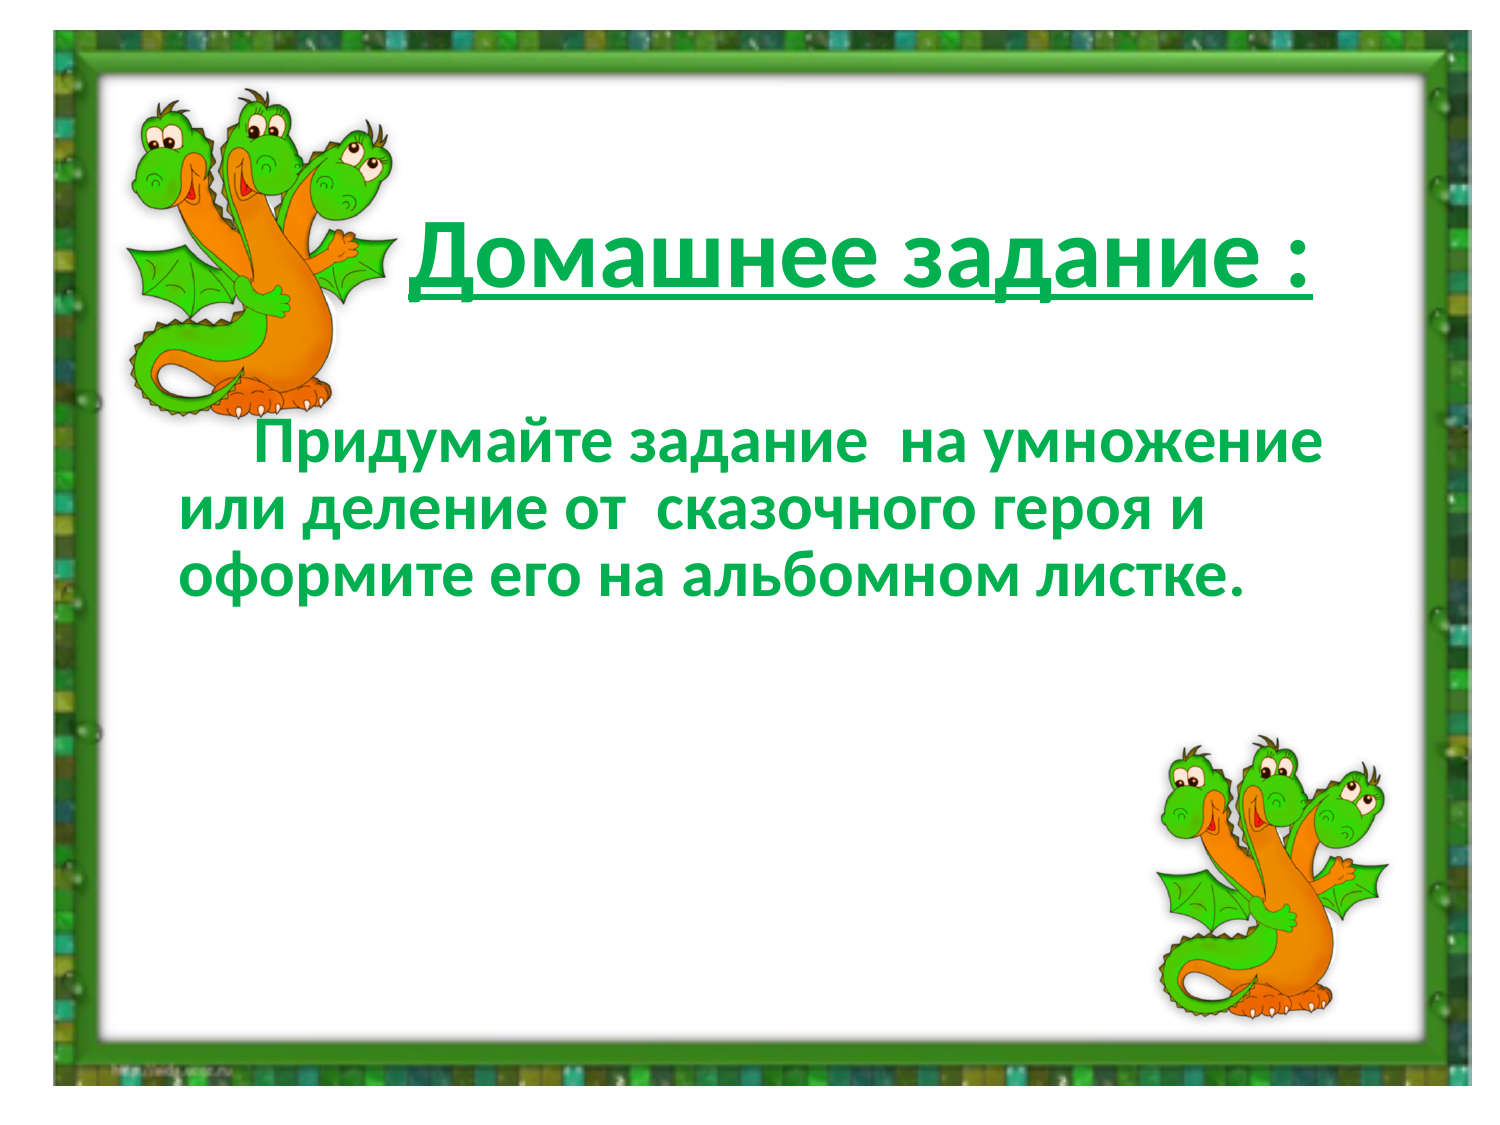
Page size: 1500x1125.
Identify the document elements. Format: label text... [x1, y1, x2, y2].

picture [53, 30, 1472, 1086]
text_box Домашнее задание : Придумайте задание на умножение или деление от сказочного героя и оформите его на альбомном листке. [163, 105, 1395, 621]
